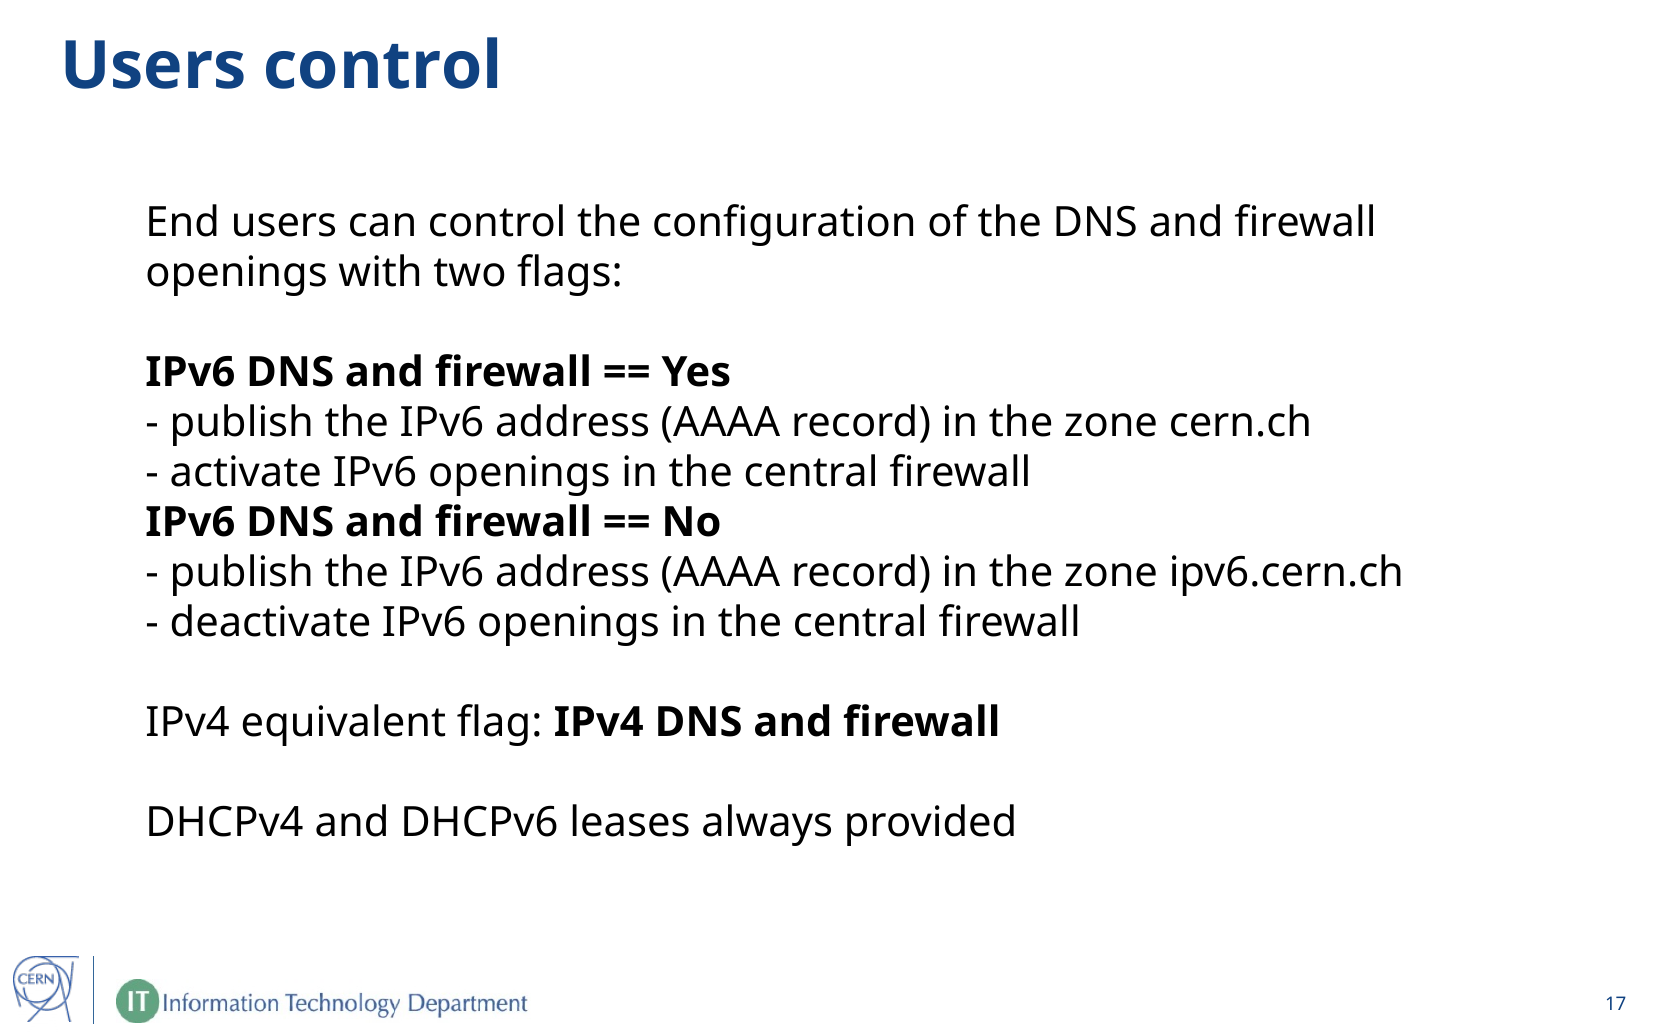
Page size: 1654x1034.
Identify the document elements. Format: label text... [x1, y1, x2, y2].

text_box End users can control the configuration of the DNS and firewall openings with two flags: IPv6 DNS and firewall == Yes - publish the IPv6 address (AAAA record) in the zone cern.ch - activate IPv6 openings in the central firewall IPv6 DNS and firewall == No - publish the IPv6 address (AAAA record) in the zone ipv6.cern.ch - deactivate IPv6 openings in the central firewall IPv4 equivalent flag: IPv4 DNS and firewall DHCPv4 and DHCPv6 leases always provided [130, 187, 1450, 633]
title Users control [60, 0, 1528, 138]
picture [116, 979, 788, 1023]
picture [13, 956, 79, 1032]
